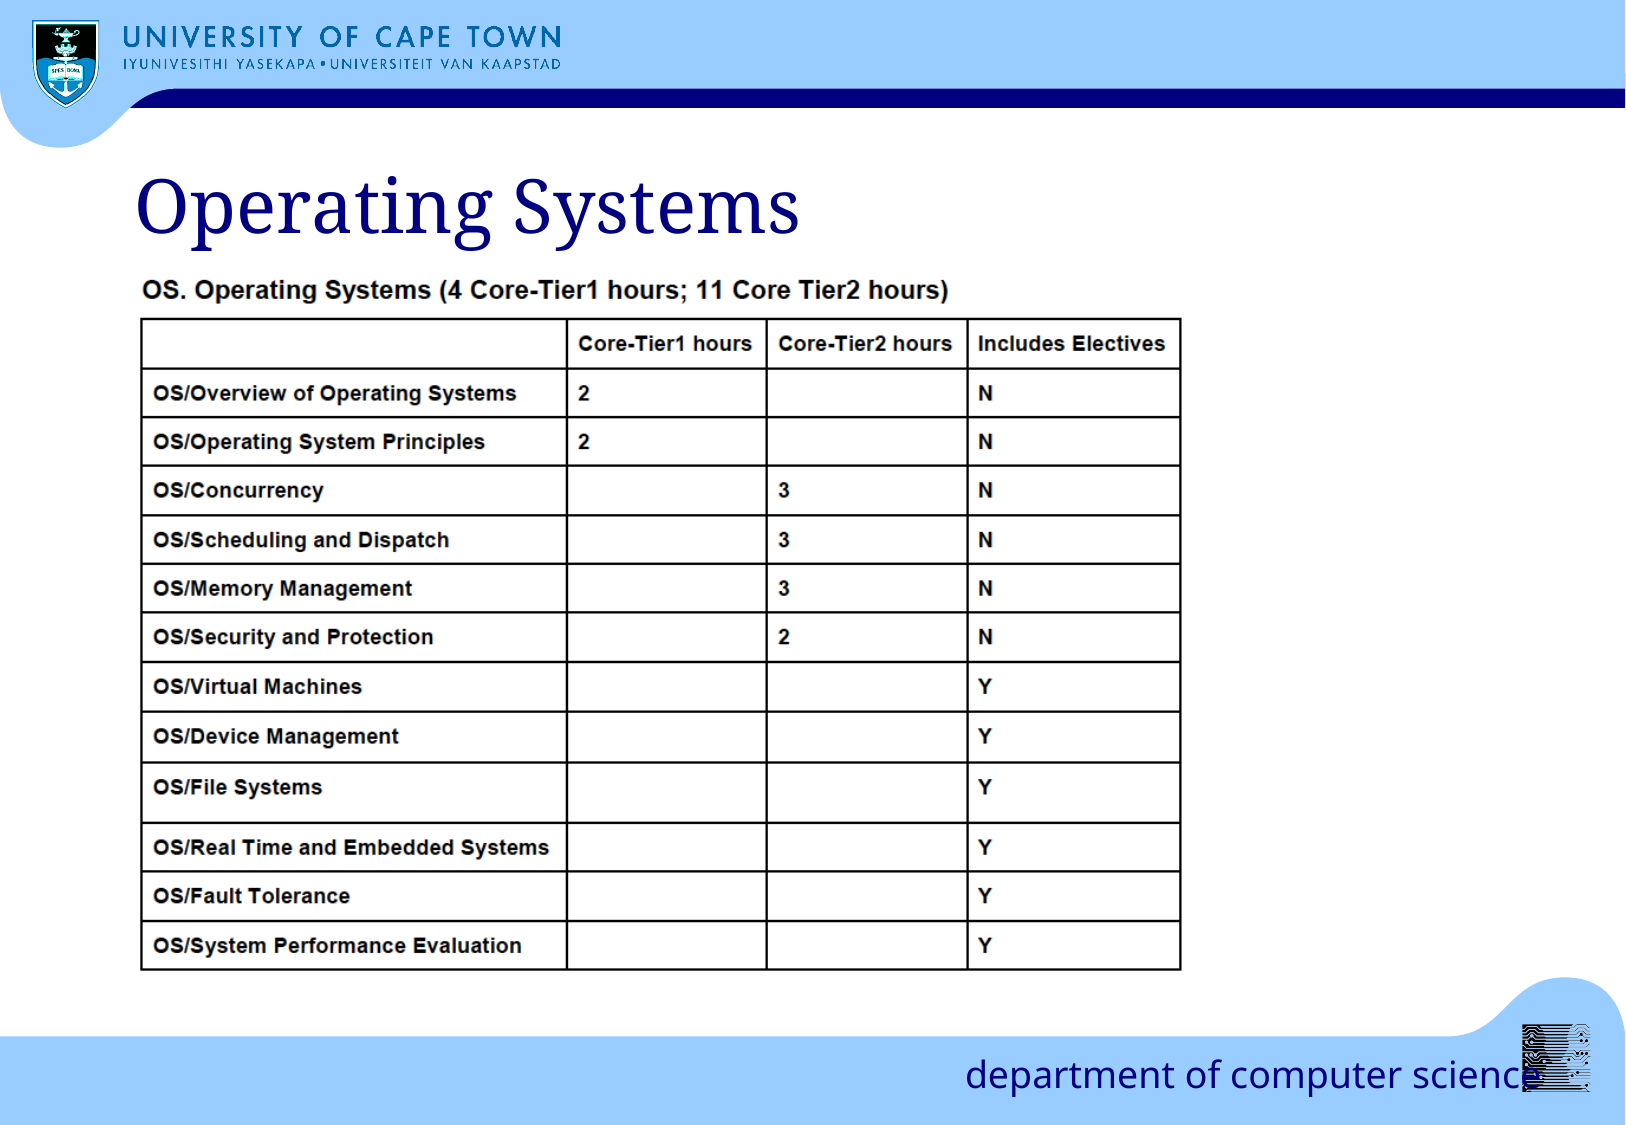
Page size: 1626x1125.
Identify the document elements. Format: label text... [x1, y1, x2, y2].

picture [1522, 1024, 1591, 1092]
title Operating Systems [134, 140, 1571, 268]
picture [125, 267, 1197, 985]
picture [32, 20, 100, 109]
picture [120, 23, 563, 71]
picture [1526, 1070, 1536, 1076]
